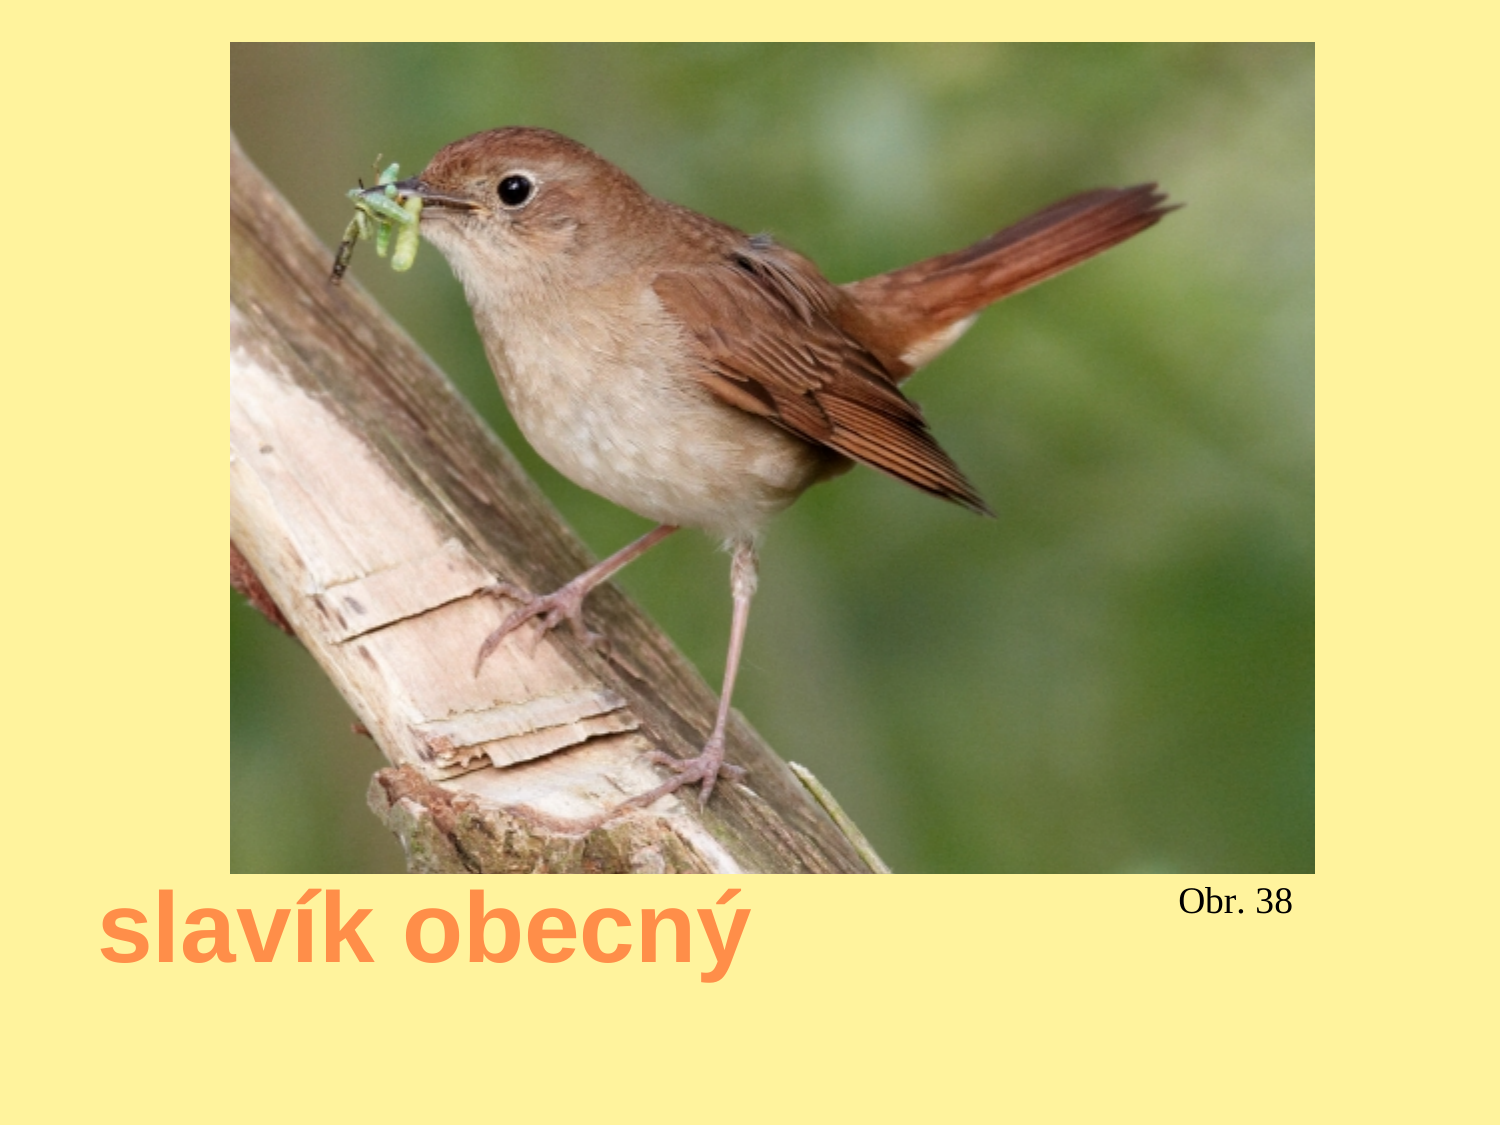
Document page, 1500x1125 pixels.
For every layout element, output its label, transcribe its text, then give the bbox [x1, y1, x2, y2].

picture [230, 42, 1315, 874]
title slavík obecný [82, 817, 1426, 991]
text_box Obr. 38 [1163, 867, 1329, 929]
